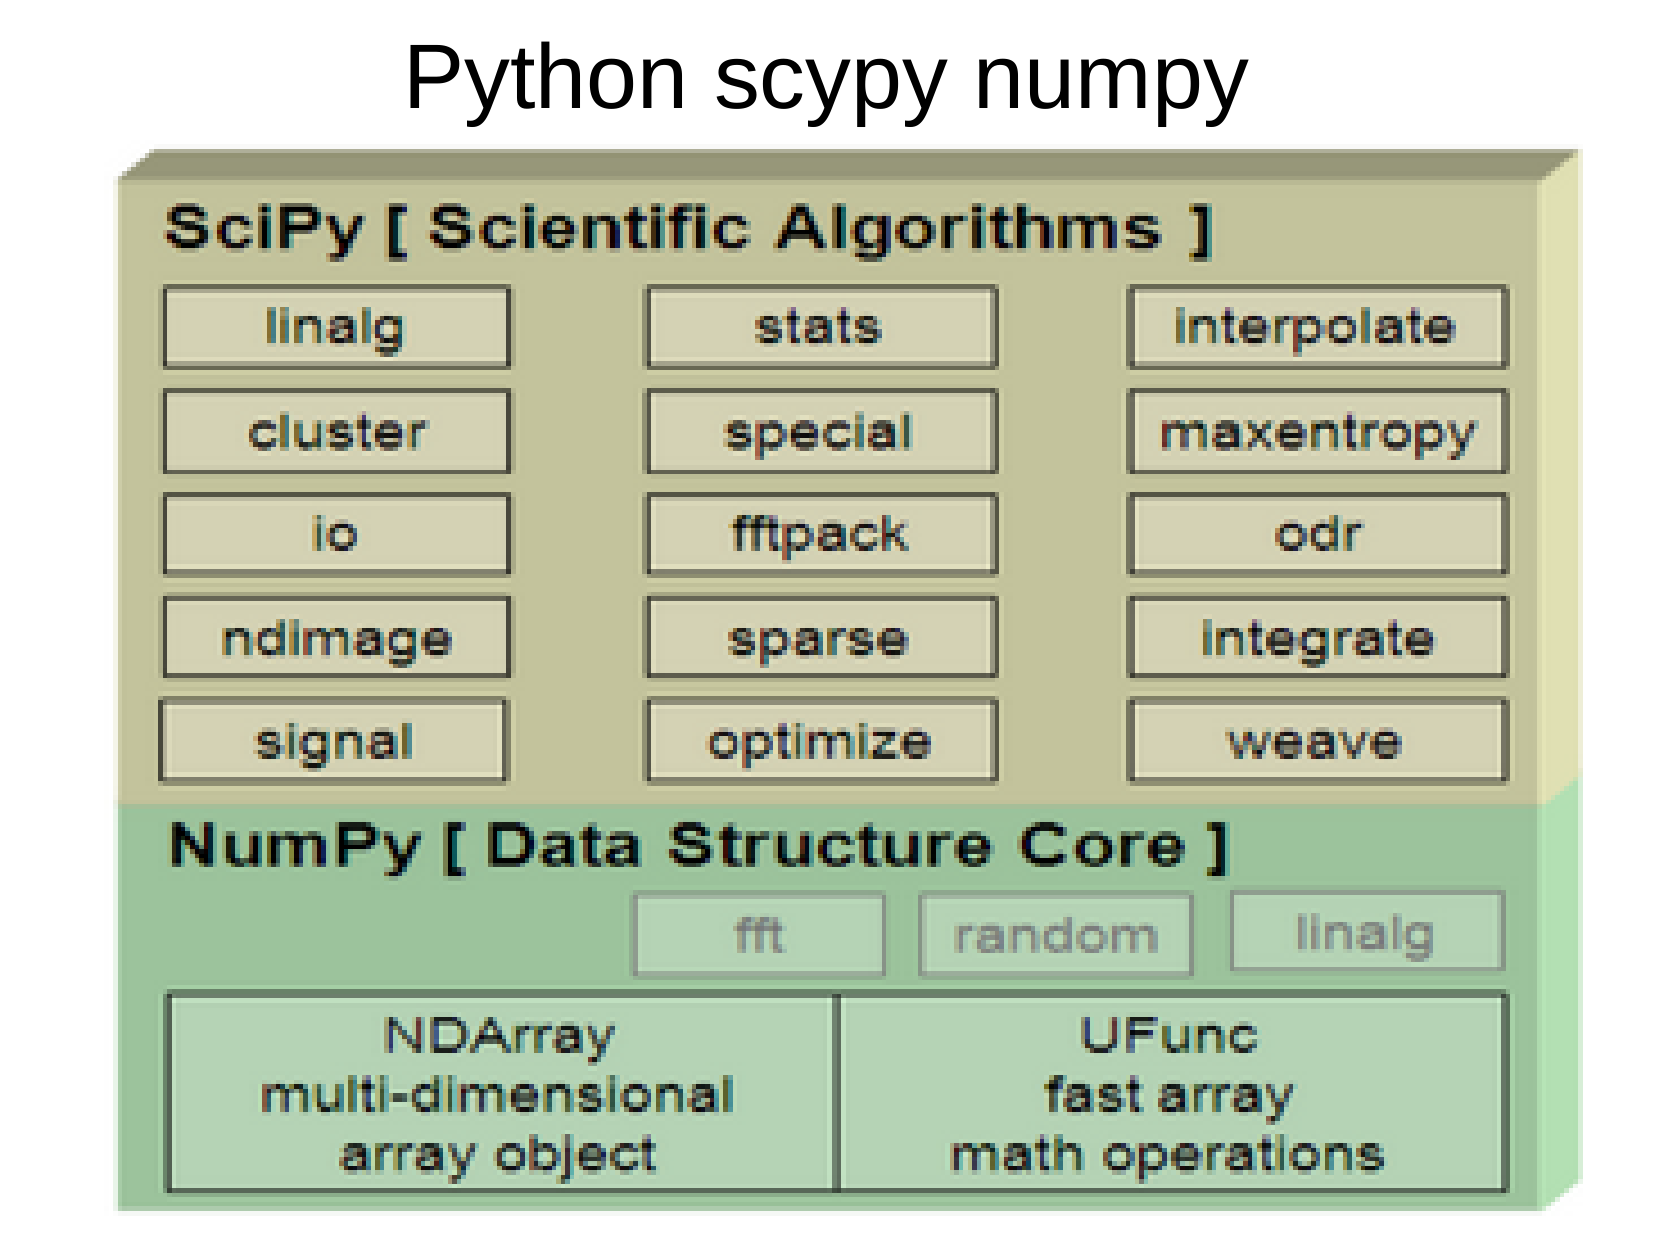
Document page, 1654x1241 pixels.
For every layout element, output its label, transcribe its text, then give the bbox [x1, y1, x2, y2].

title Python scypy numpy [82, 11, 1571, 140]
picture [82, 140, 1583, 1217]
